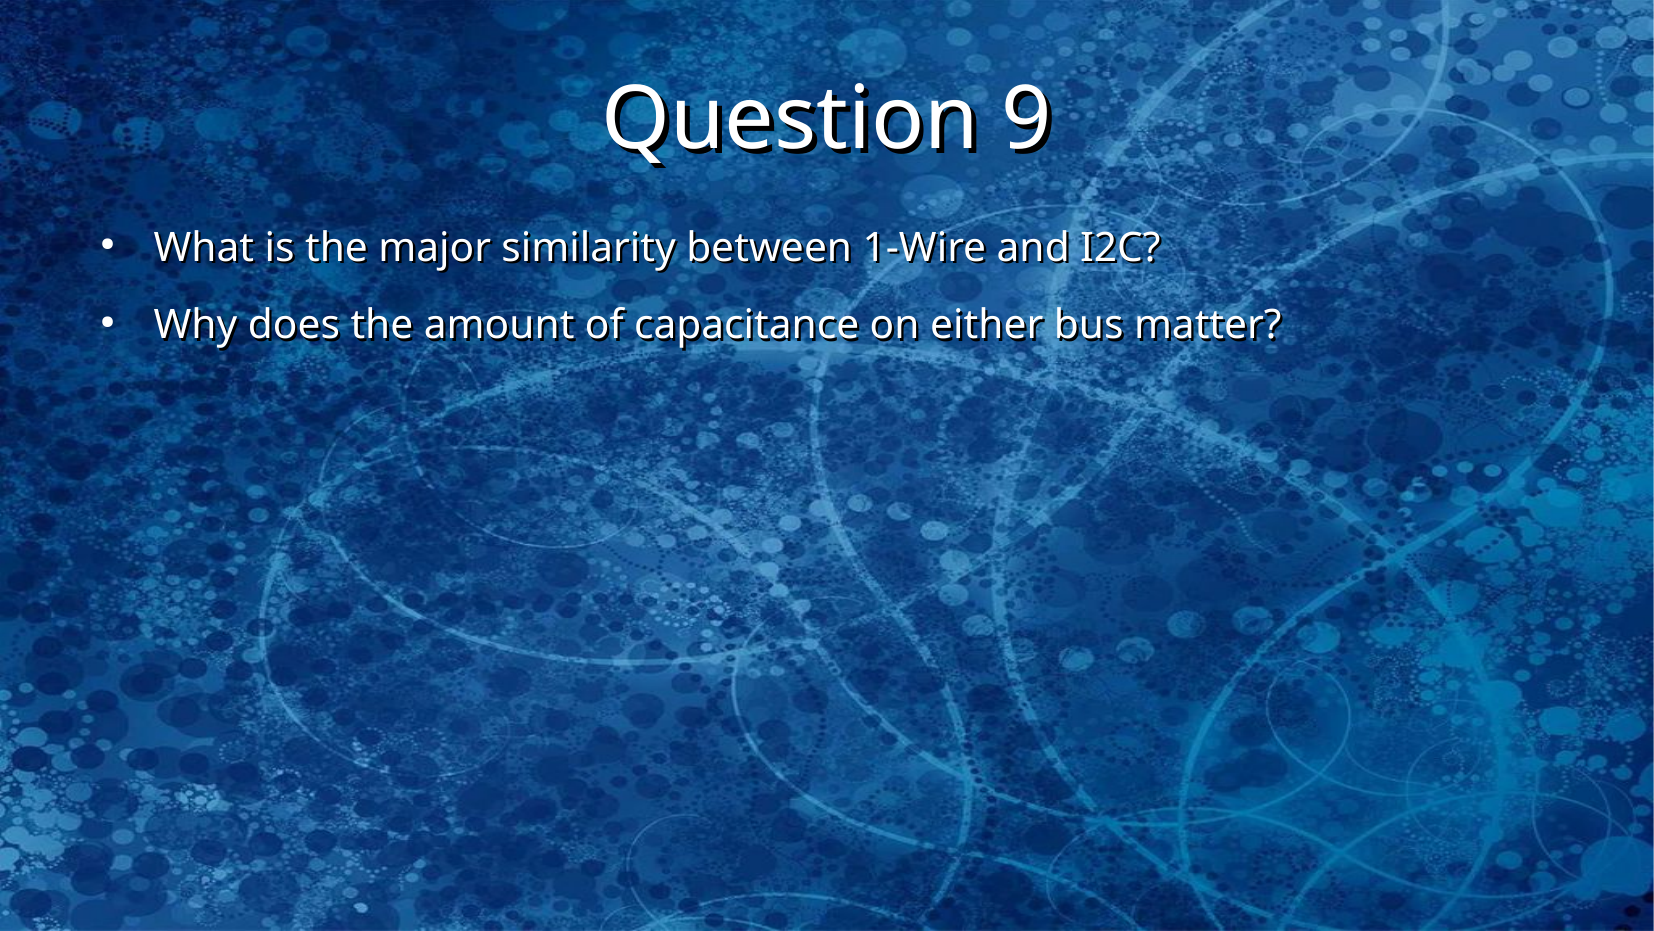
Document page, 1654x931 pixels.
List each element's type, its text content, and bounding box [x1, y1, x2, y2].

title Question 9 [82, 37, 1571, 193]
list What is the major similarity between 1-Wire and I2C? Why does the amount of capacitance on either bus matter? [82, 217, 1571, 758]
picture [0, 0, 1654, 931]
